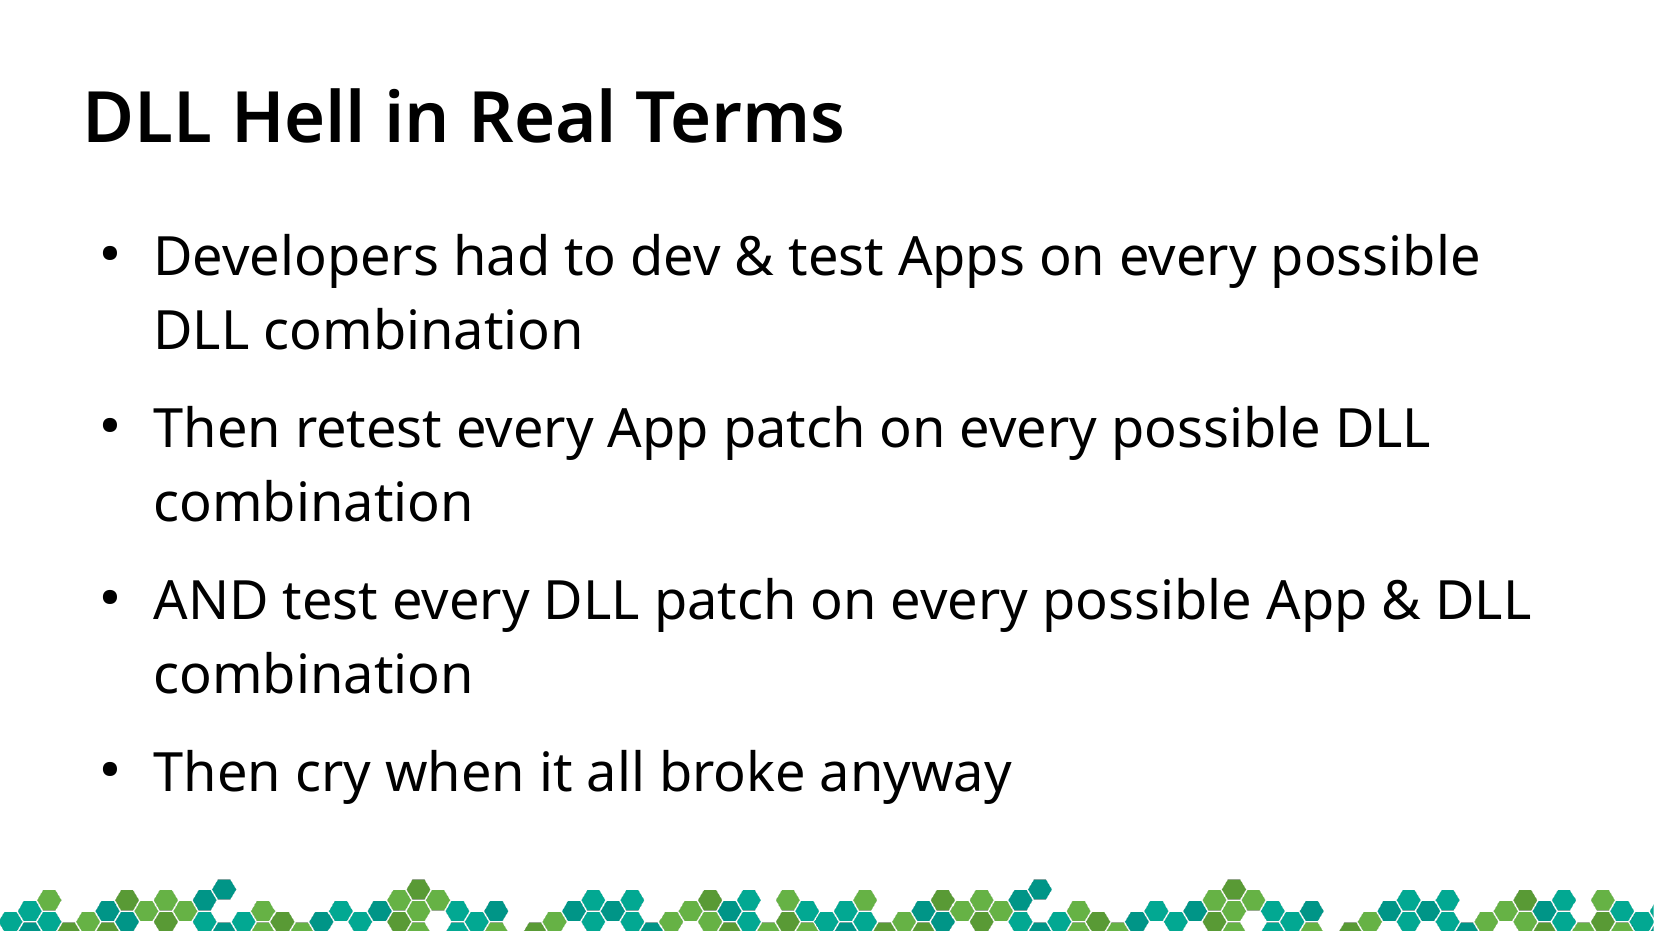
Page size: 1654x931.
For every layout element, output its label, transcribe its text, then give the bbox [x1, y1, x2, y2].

title DLL Hell in Real Terms [82, 37, 1571, 193]
picture [0, 871, 1654, 931]
list Developers had to dev & test Apps on every possible DLL combination Then retest every App patch on every possible DLL combination AND test every DLL patch on every possible App & DLL combination Then cry when it all broke anyway [82, 217, 1571, 822]
